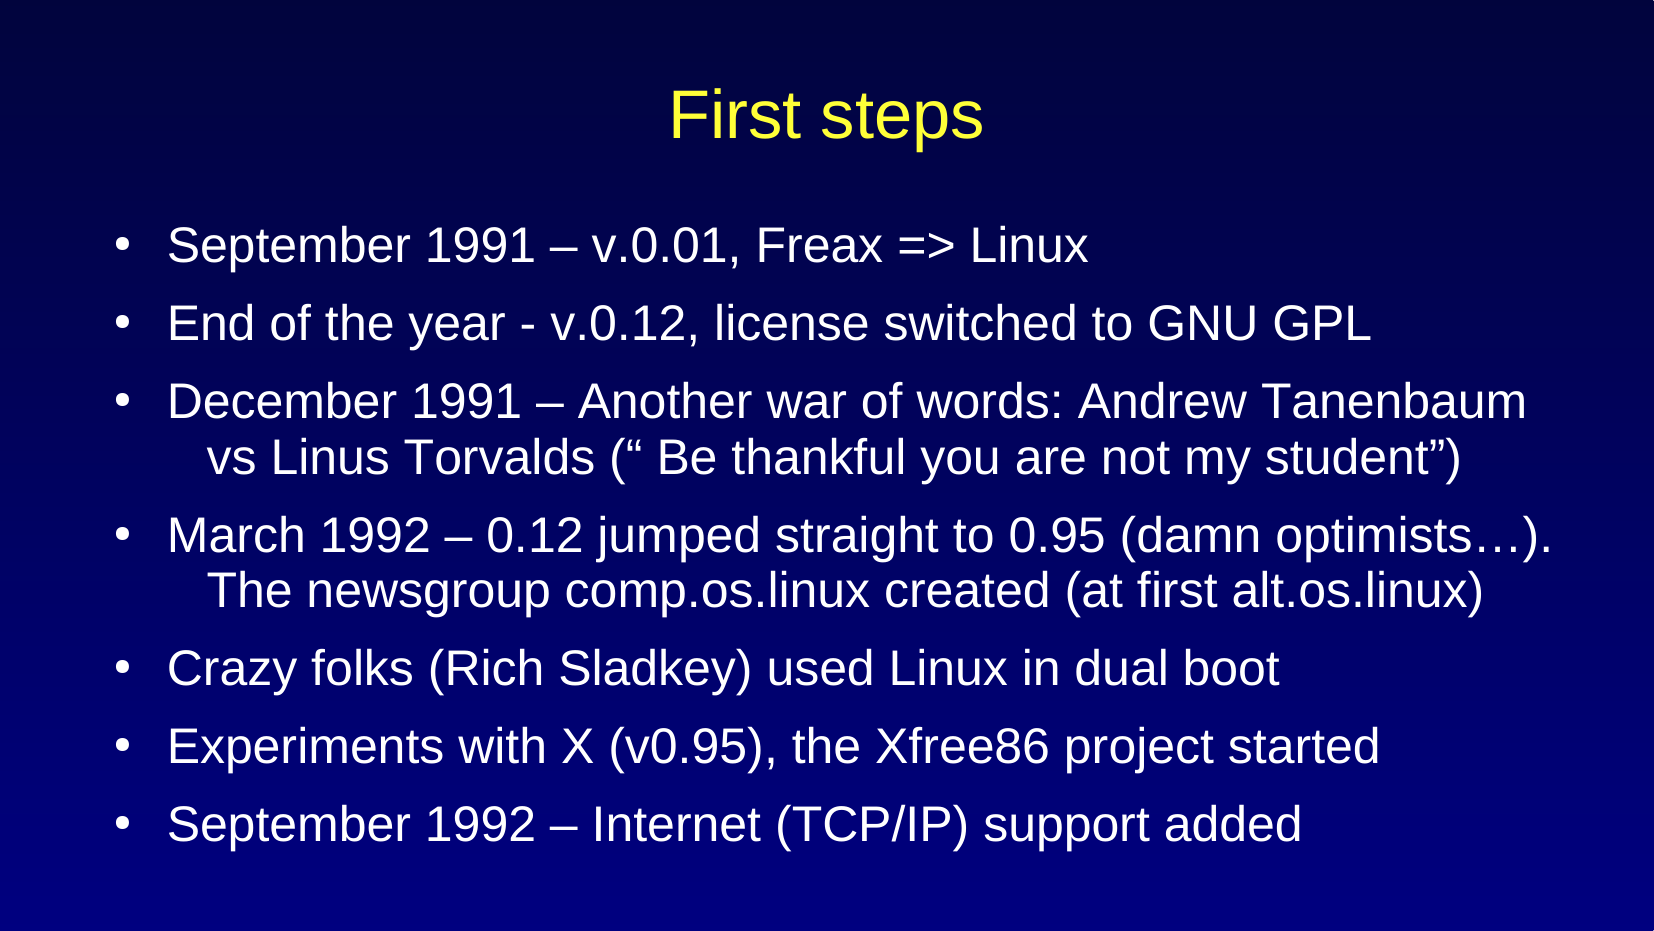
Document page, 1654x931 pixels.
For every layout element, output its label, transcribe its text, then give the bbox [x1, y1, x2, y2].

title First steps [82, 37, 1571, 193]
list September 1991 – v.0.01, Freax => Linux End of the year - v.0.12, license switched to GNU GPL December 1991 – Another war of words: Andrew Tanenbaum vs Linus Torvalds (“ Be thankful you are not my student”) March 1992 – 0.12 jumped straight to 0.95 (damn optimists…). The newsgroup comp.os.linux created (at first alt.os.linux) Crazy folks (Rich Sladkey) used Linux in dual boot Experiments with X (v0.95), the Xfree86 project started September 1992 – Internet (TCP/IP) support added [82, 217, 1571, 852]
